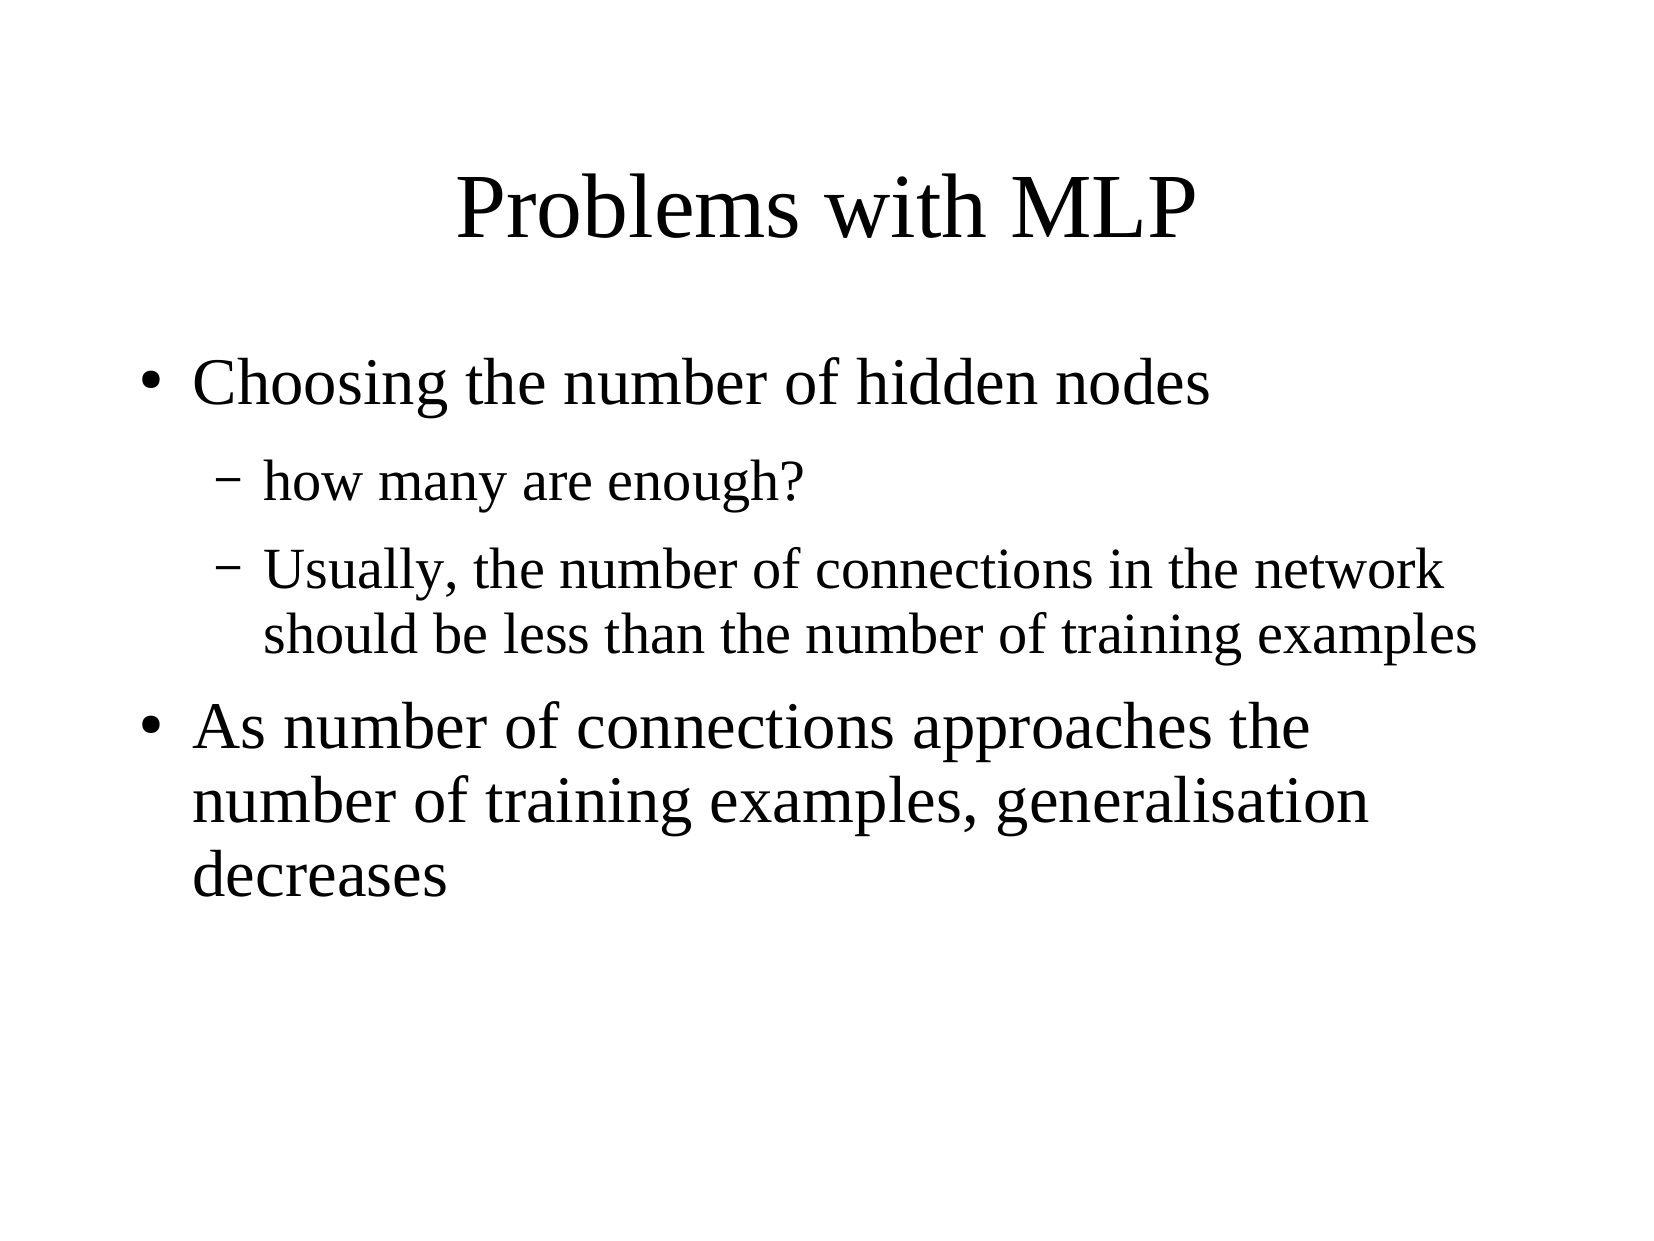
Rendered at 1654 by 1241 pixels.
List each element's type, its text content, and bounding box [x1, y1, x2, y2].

title Problems with MLP [121, 102, 1534, 311]
list Choosing the number of hidden nodes how many are enough? Usually, the number of connections in the network should be less than the number of training examples As number of connections approaches the number of training examples, generalisation decreases [121, 344, 1534, 1127]
